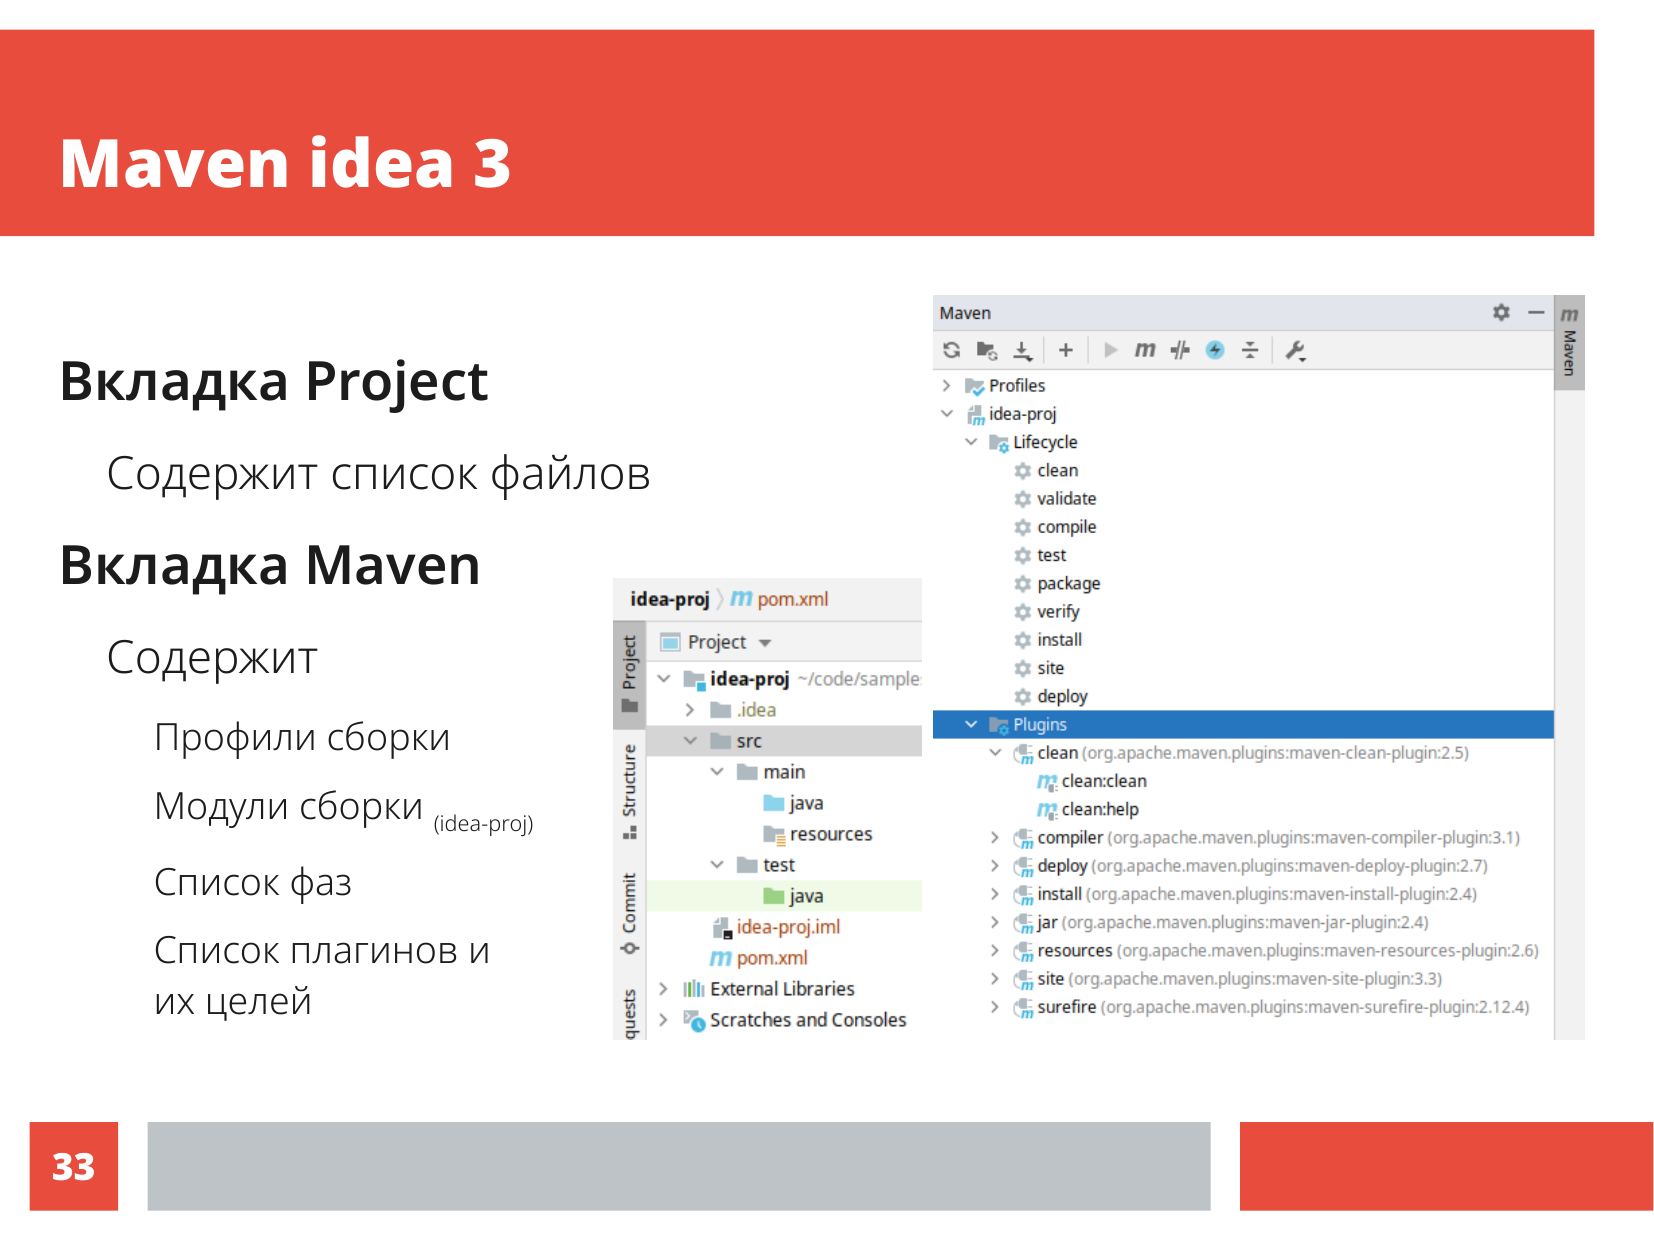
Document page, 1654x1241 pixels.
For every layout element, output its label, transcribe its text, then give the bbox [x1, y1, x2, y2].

list Вкладка Project Содержит список файлов Вкладка Maven Содержит Профили сборки Модули сборки (idea-proj) Список фаз Список плагинов и их целей [59, 342, 794, 1111]
title Maven idea 3 [59, 59, 1595, 207]
picture [933, 295, 1585, 1040]
picture [613, 578, 922, 1040]
